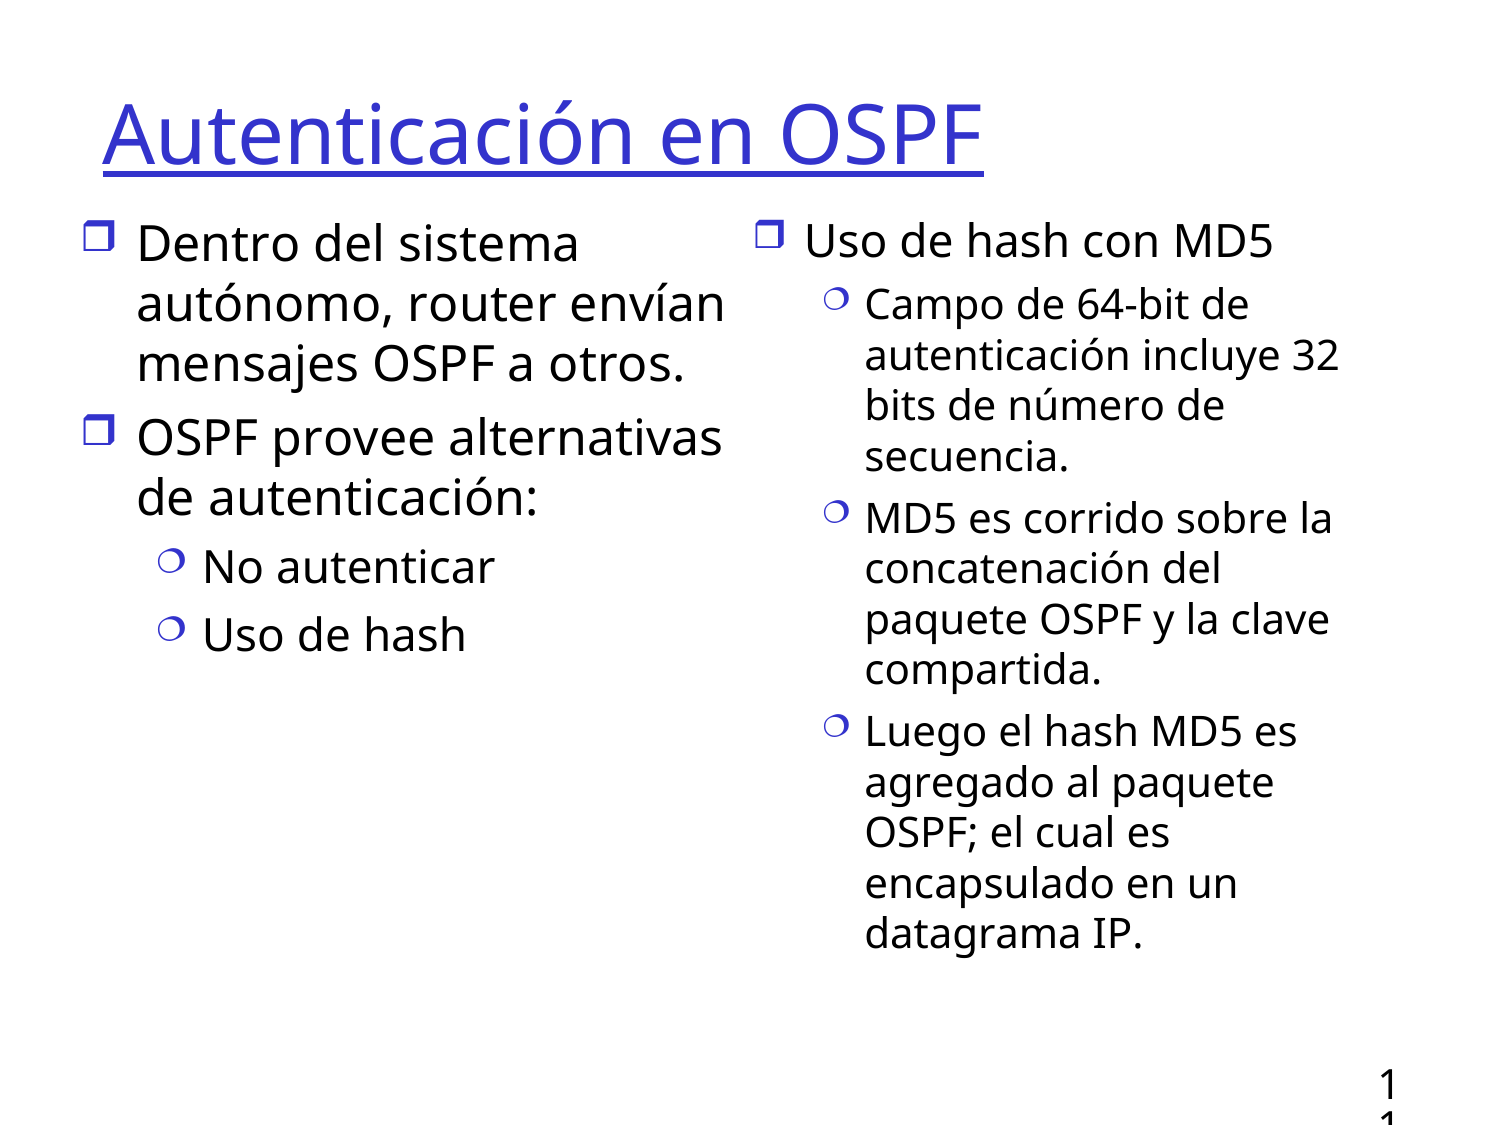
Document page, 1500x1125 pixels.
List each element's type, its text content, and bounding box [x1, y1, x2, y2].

title Autenticación en OSPF [87, 37, 1363, 203]
list Dentro del sistema autónomo, router envían mensajes OSPF a otros. OSPF provee alternativas de autenticación: No autenticar Uso de hash [65, 203, 751, 1021]
list Uso de hash con MD5 Campo de 64-bit de autenticación incluye 32 bits de número de secuencia. MD5 es corrido sobre la concatenación del paquete OSPF y la clave compartida. Luego el hash MD5 es agregado al paquete OSPF; el cual es encapsulado en un datagrama IP. [737, 203, 1409, 966]
